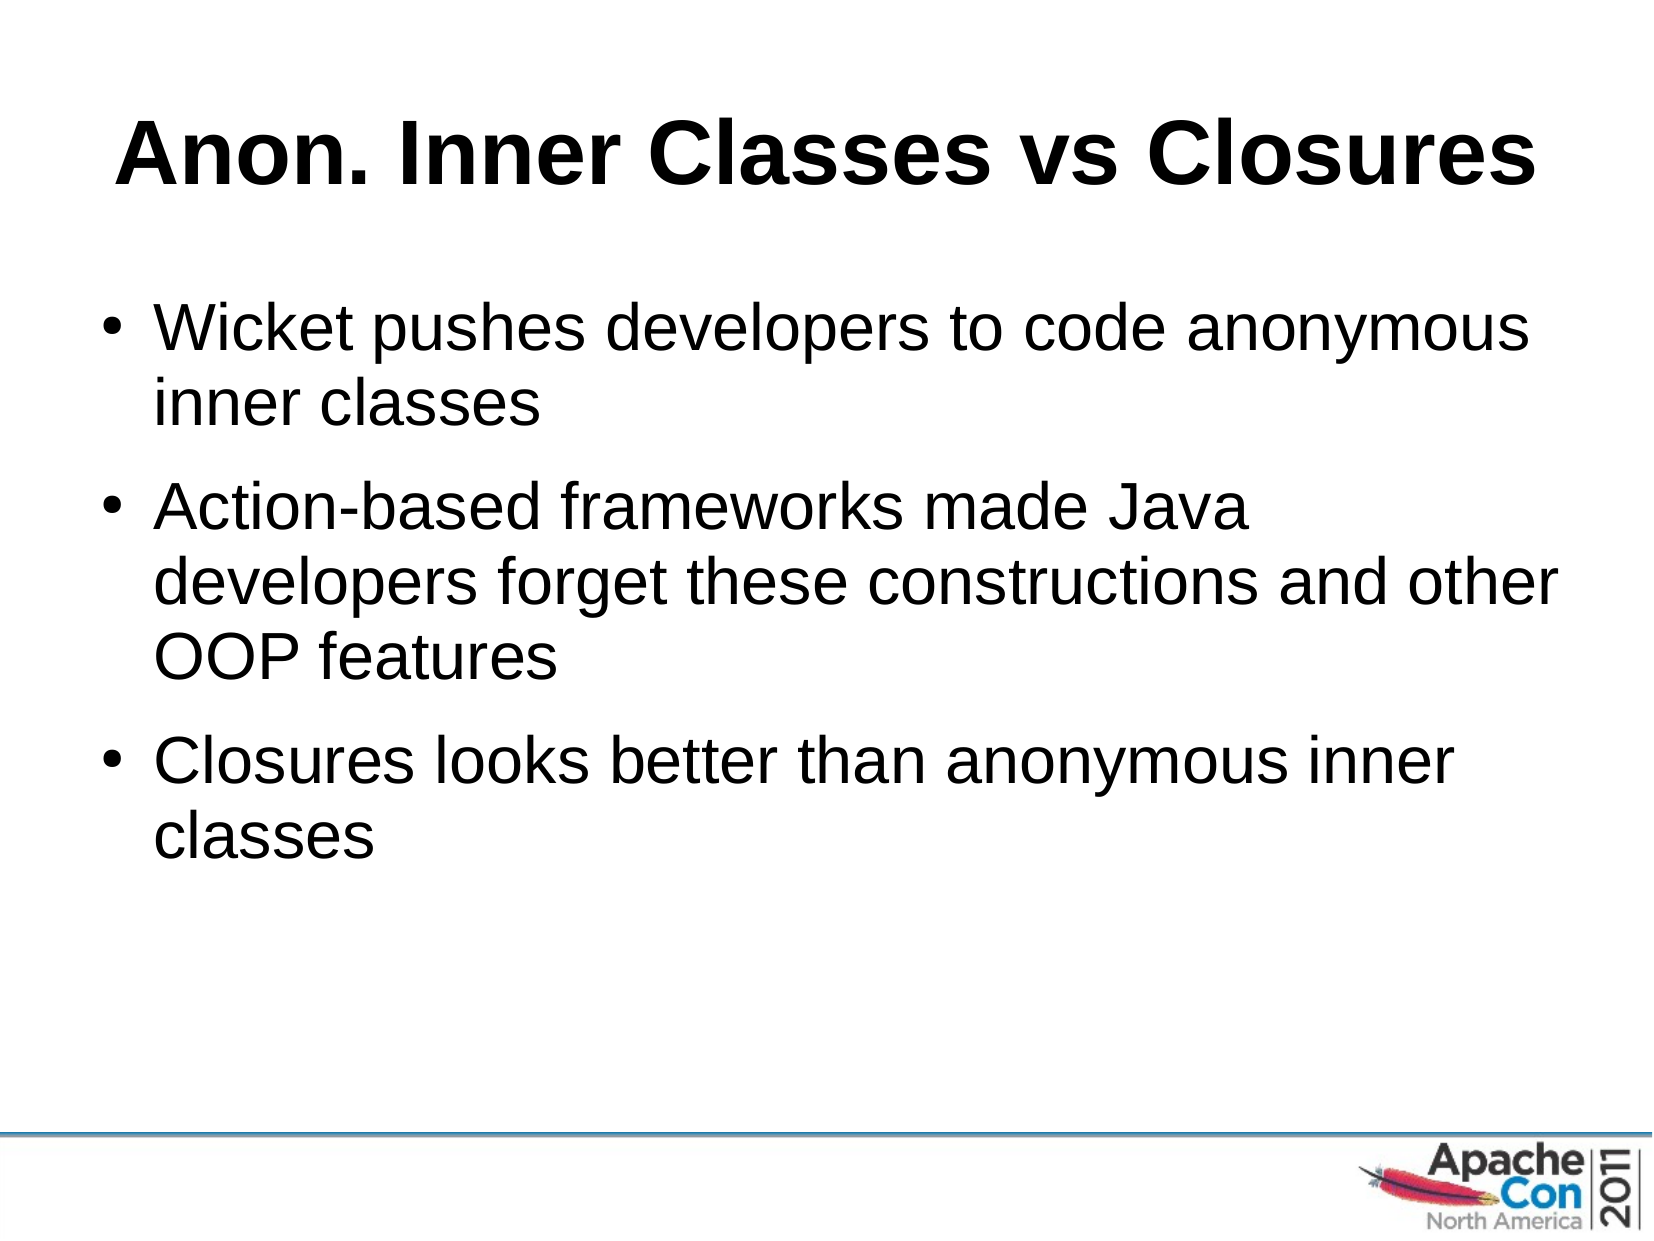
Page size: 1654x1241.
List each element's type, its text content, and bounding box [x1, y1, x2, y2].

picture [0, 1132, 1653, 1239]
title Anon. Inner Classes vs Closures [82, 49, 1571, 257]
list Wicket pushes developers to code anonymous inner classes Action-based frameworks made Java developers forget these constructions and other OOP features Closures looks better than anonymous inner classes [82, 290, 1571, 1109]
